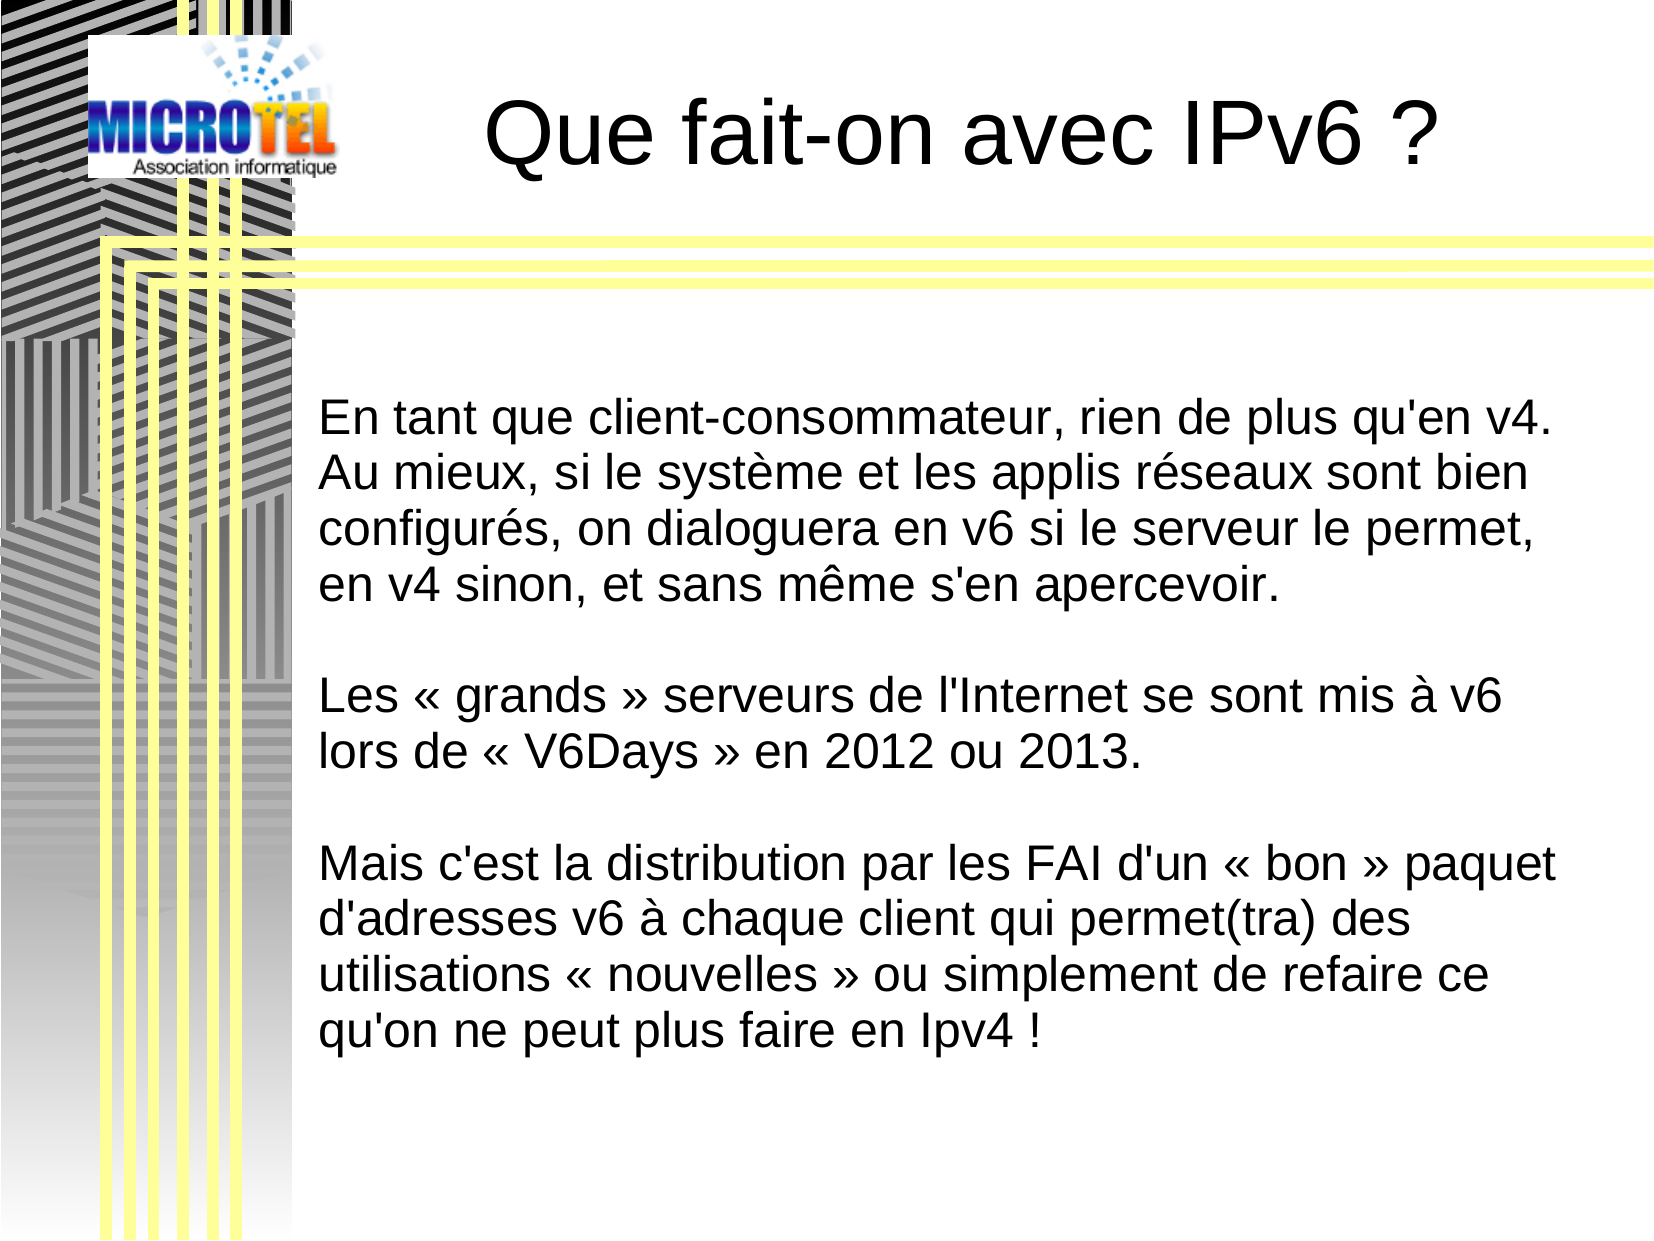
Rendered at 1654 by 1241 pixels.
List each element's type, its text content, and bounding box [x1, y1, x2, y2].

picture [88, 35, 340, 178]
subtitle En tant que client-consommateur, rien de plus qu'en v4. Au mieux, si le système et les applis réseaux sont bien configurés, on dialoguera en v6 si le serveur le permet, en v4 sinon, et sans même s'en apercevoir. Les « grands » serveurs de l'Internet se sont mis à v6 lors de « V6Days » en 2012 ou 2013. Mais c'est la distribution par les FAI d'un « bon » paquet d'adresses v6 à chaque client qui permet(tra) des utilisations « nouvelles » ou simplement de refaire ce qu'on ne peut plus faire en Ipv4 ! [318, 295, 1595, 1152]
title Que fait-on avec IPv6 ? [354, 29, 1571, 237]
